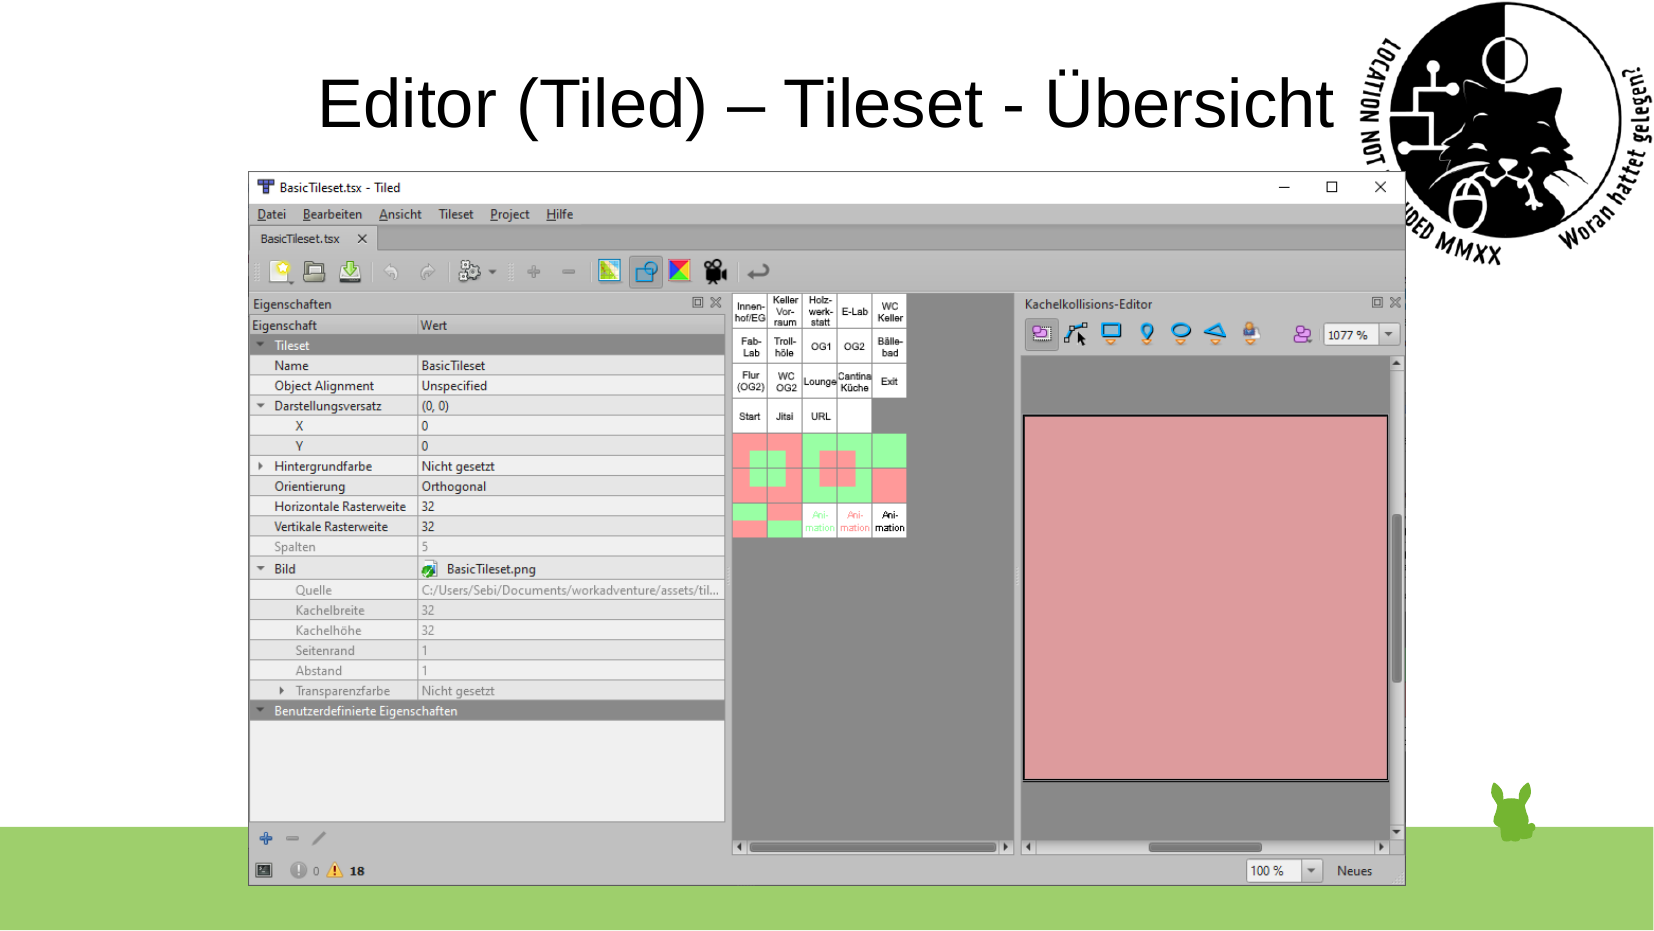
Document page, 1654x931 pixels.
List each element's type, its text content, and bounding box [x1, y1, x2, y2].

picture [248, 0, 1654, 886]
title Editor (Tiled) – Tileset - Übersicht [88, 29, 1565, 178]
